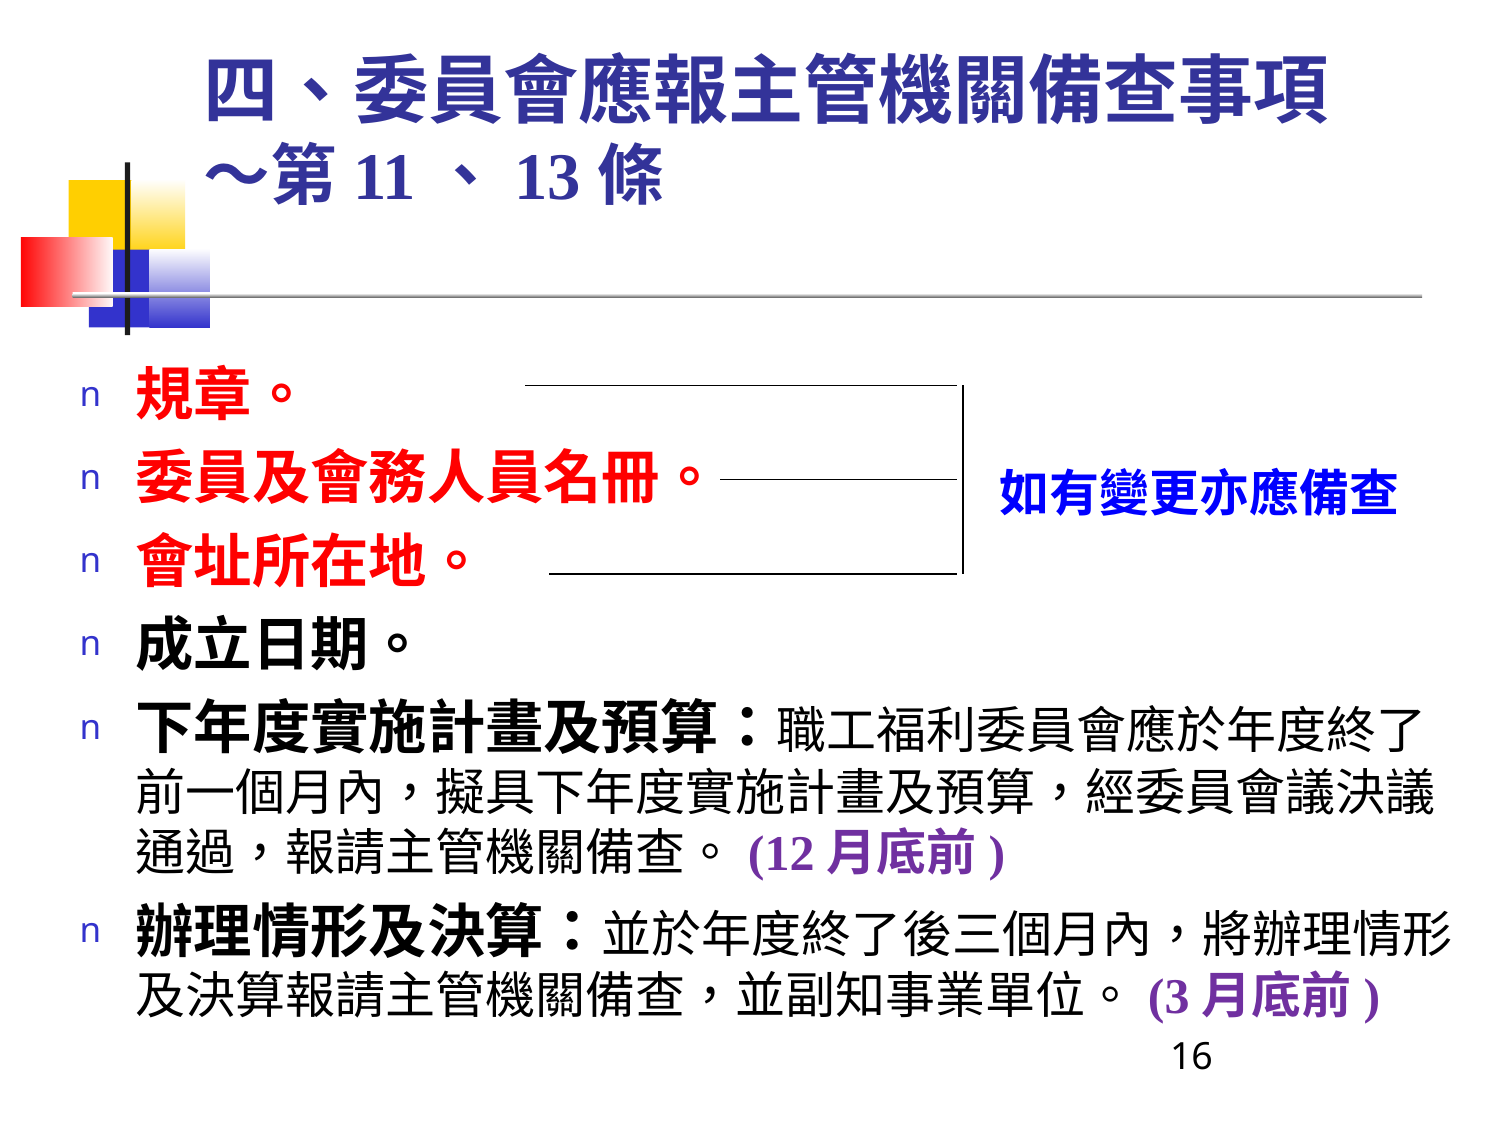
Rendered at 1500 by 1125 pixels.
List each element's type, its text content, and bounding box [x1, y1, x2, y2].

title 四、委員會應報主管機關備查事項 ～第11、13條 [188, 35, 1468, 275]
text_box 如有變更亦應備查 [984, 453, 1457, 529]
list 規章。 委員及會務人員名冊。 會址所在地。 成立日期。 下年度實施計畫及預算：職工福利委員會應於年度終了前一個月內，擬具下年度實施計畫及預算，經委員會議決議通過，報請主管機關備查。(12月底前) 辦理情形及決算：並於年度終了後三個月內，將辦理情形及決算報請主管機關備查，並副知事業單位。(3月底前) [64, 350, 1471, 1125]
